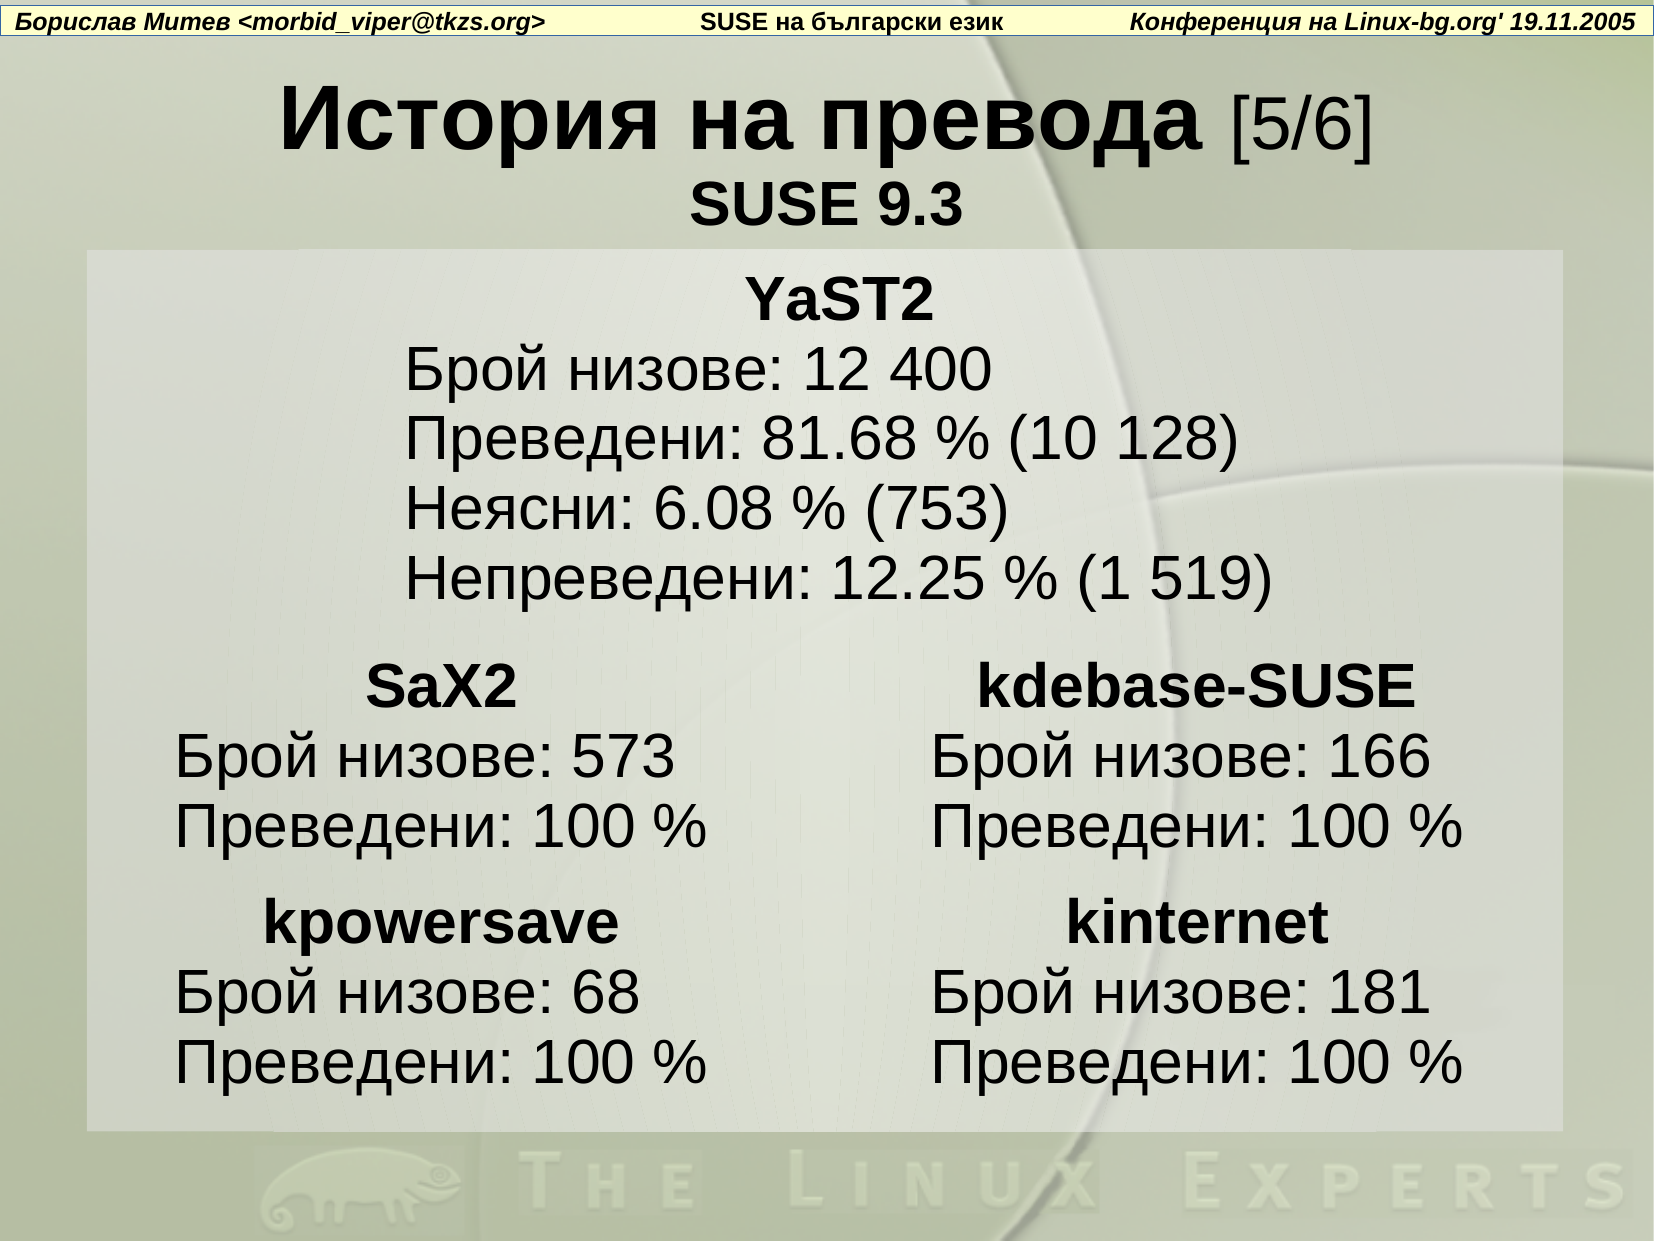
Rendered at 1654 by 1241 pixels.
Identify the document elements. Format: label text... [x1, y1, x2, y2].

text_box kdebase-SUSE Брой низове: 166 Преведени: 100 % [915, 643, 1480, 868]
picture [0, 36, 1654, 1241]
text_box YaST2 Брой низове: 12 400 Преведени: 81.68 % (10 128) Неясни: 6.08 % (753) Непреведени: 12.25 % (1 519) [389, 256, 1290, 621]
text_box SaX2 Брой низове: 573 Преведени: 100 % [159, 643, 724, 868]
text_box kpowersave Брой низове: 68 Преведени: 100 % [159, 879, 724, 1104]
title История на превода [5/6] SUSE 9.3 [82, 49, 1571, 257]
text_box kinternet Брой низове: 181 Преведени: 100 % [915, 879, 1480, 1104]
picture [0, 0, 1654, 5]
text_box [86, 249, 1564, 1132]
